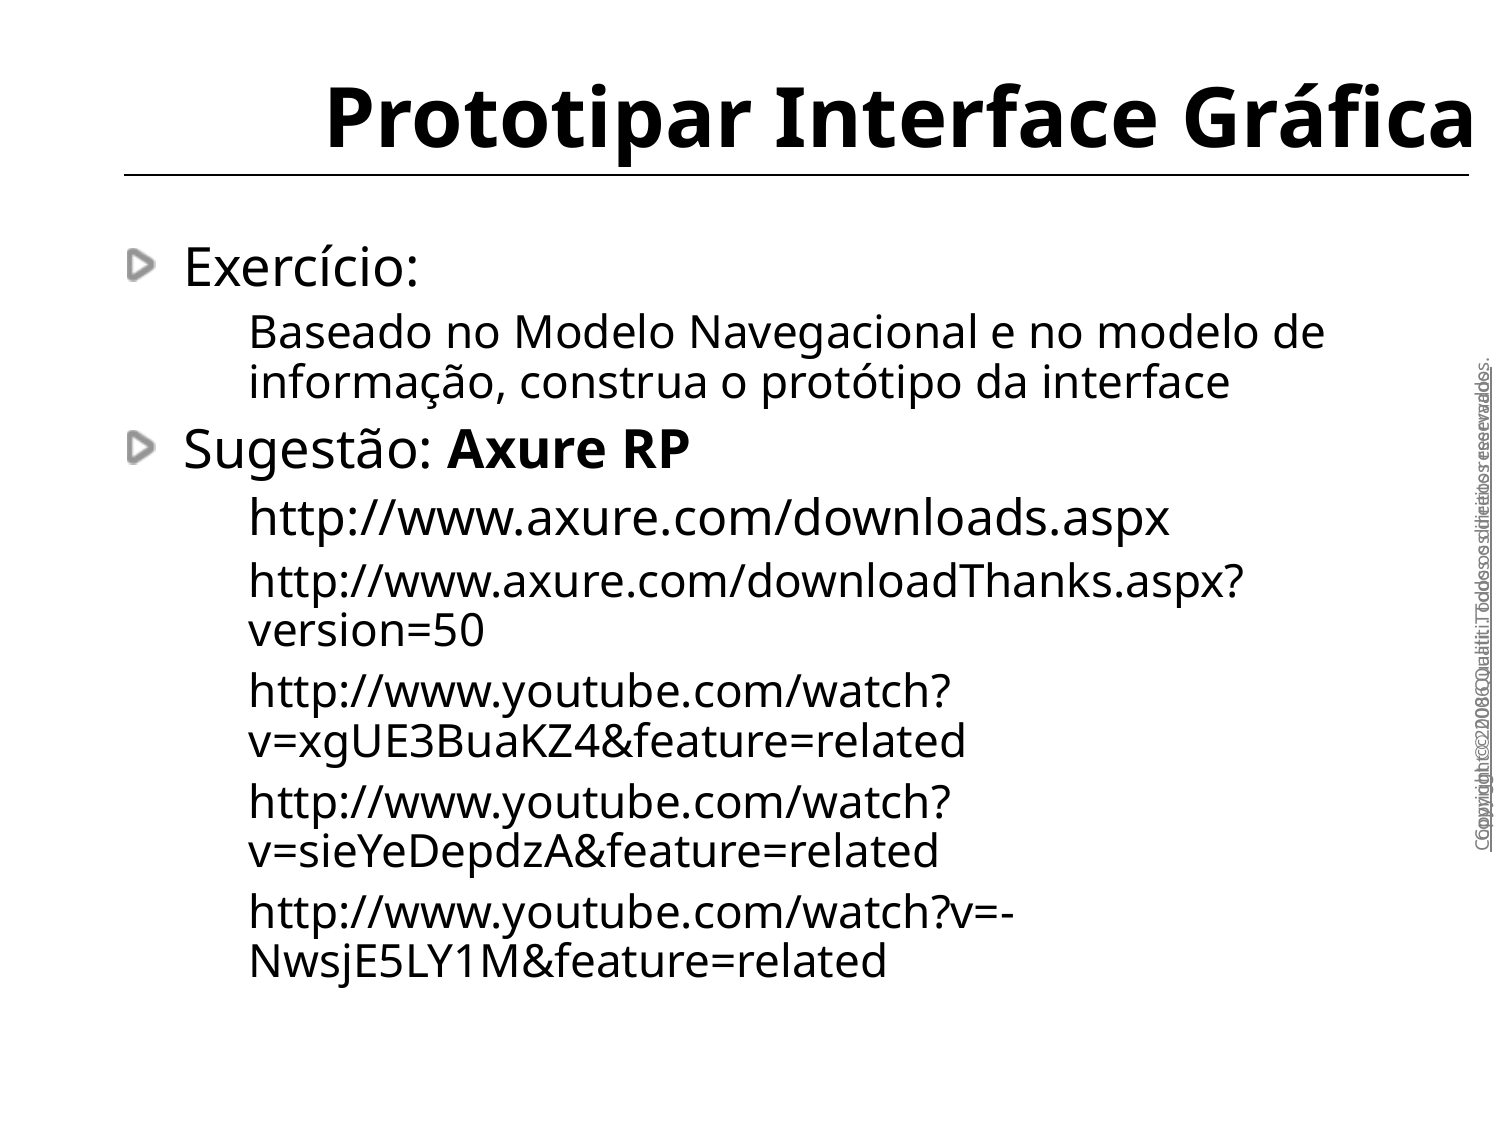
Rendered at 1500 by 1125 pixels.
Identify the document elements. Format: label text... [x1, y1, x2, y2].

title Prototipar Interface Gráfica [144, 0, 1495, 172]
list Exercício: Baseado no Modelo Navegacional e no modelo de informação, construa o protótipo da interface Sugestão: Axure RP http://www.axure.com/downloads.aspx http://www.axure.com/downloadThanks.aspx?version=50 http://www.youtube.com/watch?v=xgUE3BuaKZ4&feature=related http://www.youtube.com/watch?v=sieYeDepdzA&feature=related http://www.youtube.com/watch?v=-NwsjE5LY1M&feature=related [112, 231, 1400, 1024]
